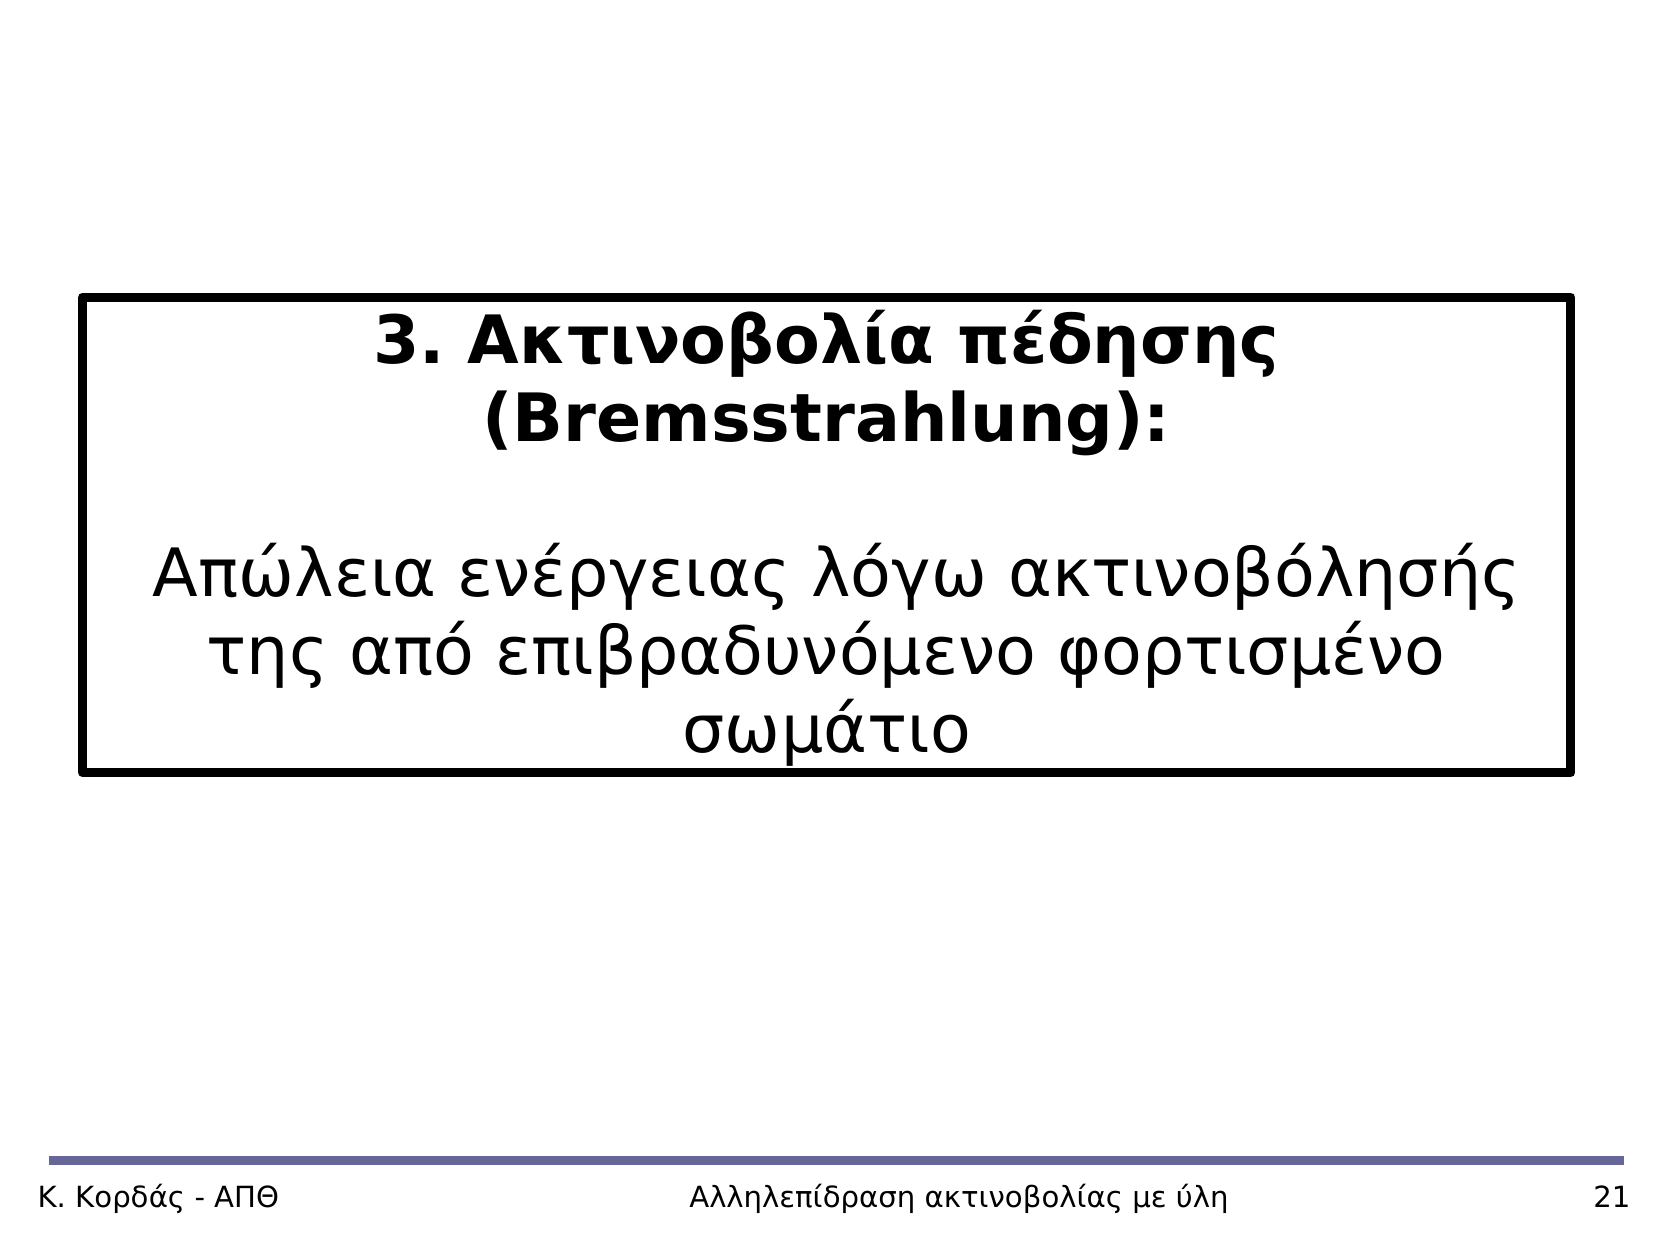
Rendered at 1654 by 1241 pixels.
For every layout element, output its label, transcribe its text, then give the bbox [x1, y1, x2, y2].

subtitle 3. Ακτινοβολία πέδησης (Bremsstrahlung): Απώλεια ενέργειας λόγω ακτινοβόλησής της από επιβραδυνόμενο φορτισμένο σωμάτιο [82, 297, 1571, 773]
